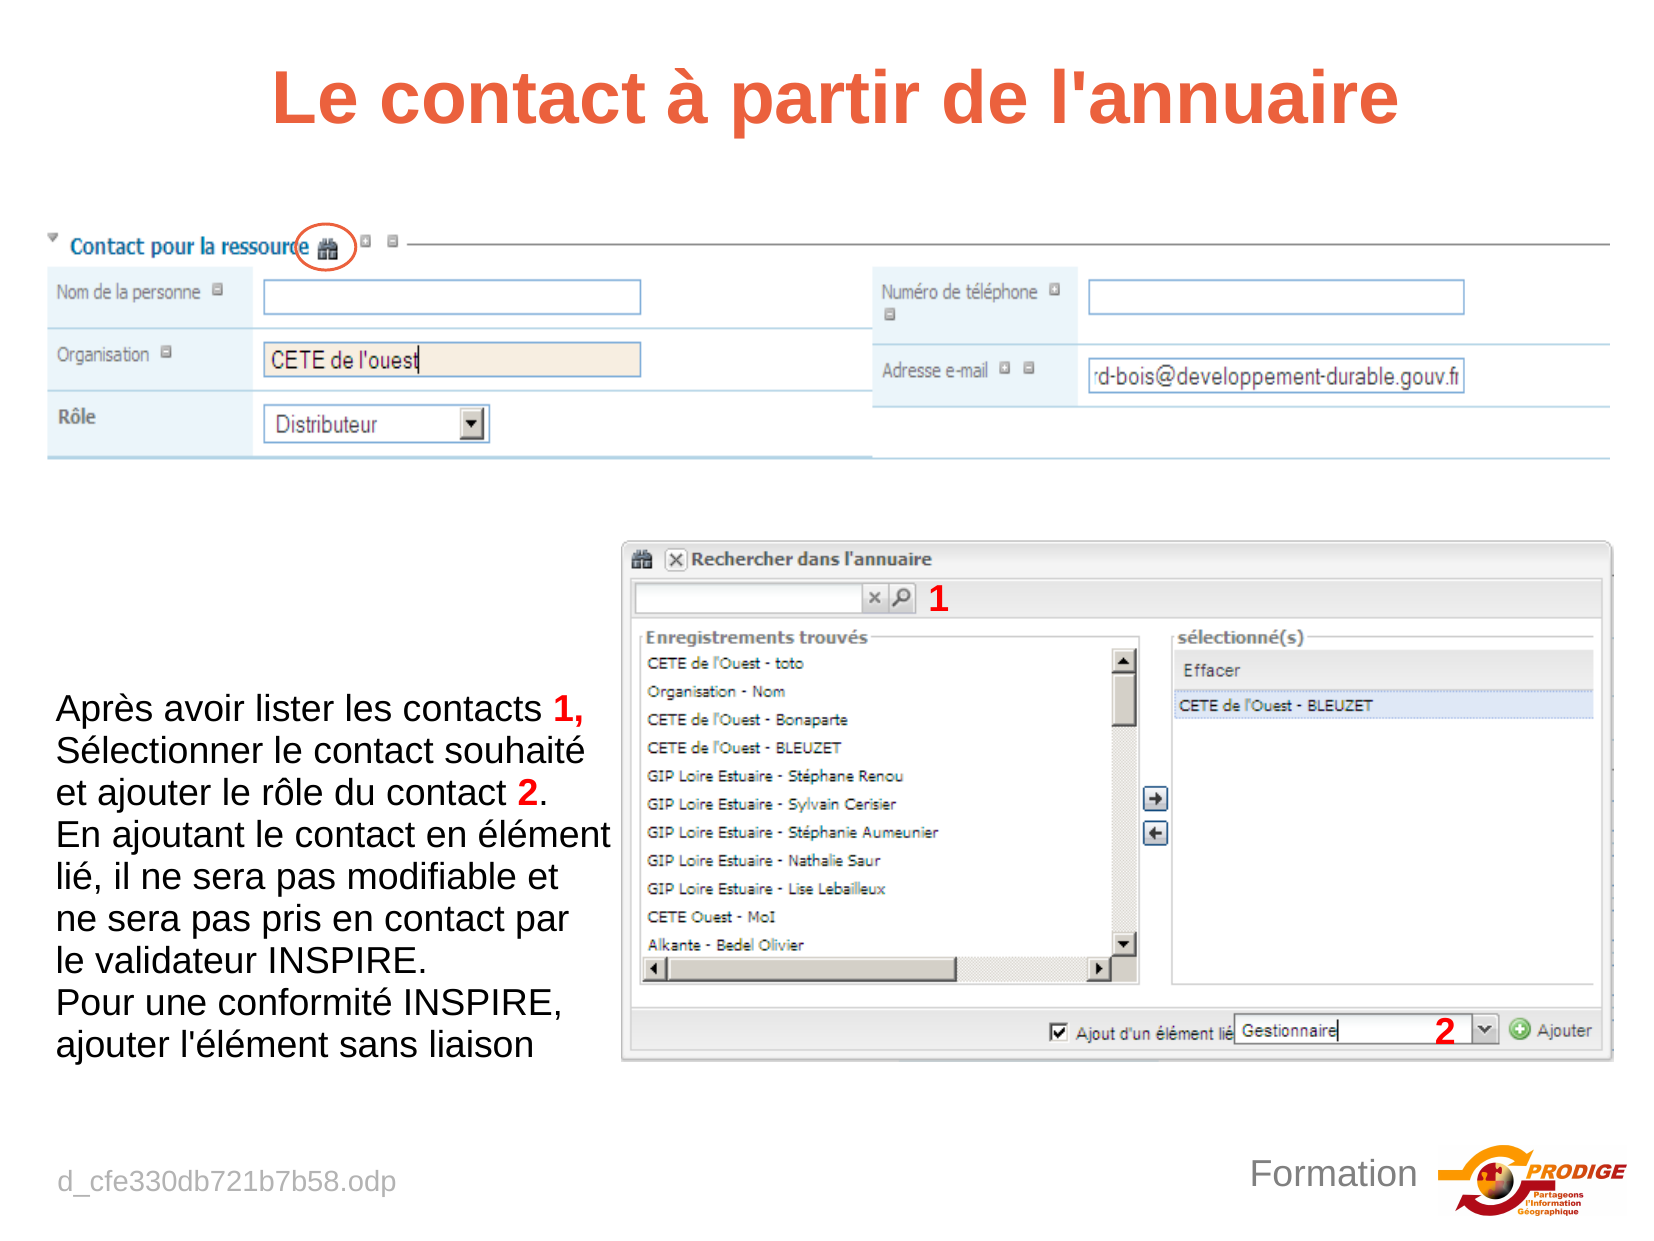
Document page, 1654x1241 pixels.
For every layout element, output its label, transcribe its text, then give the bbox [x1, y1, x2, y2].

text_box 2 [1420, 1003, 1471, 1074]
text_box 1 [913, 570, 964, 641]
text_box Après avoir lister les contacts 1, Sélectionner le contact souhaité et ajouter le rôle du contact 2. En ajoutant le contact en élément lié, il ne sera pas modifiable et ne sera pas pris en contact par le validateur INSPIRE. Pour une conformité INSPIRE, ajouter l'élément sans liaison [40, 680, 627, 1076]
picture [621, 539, 1614, 1062]
title Le contact à partir de l'annuaire [46, 1, 1627, 194]
picture [1438, 1145, 1627, 1216]
picture [28, 219, 1610, 483]
